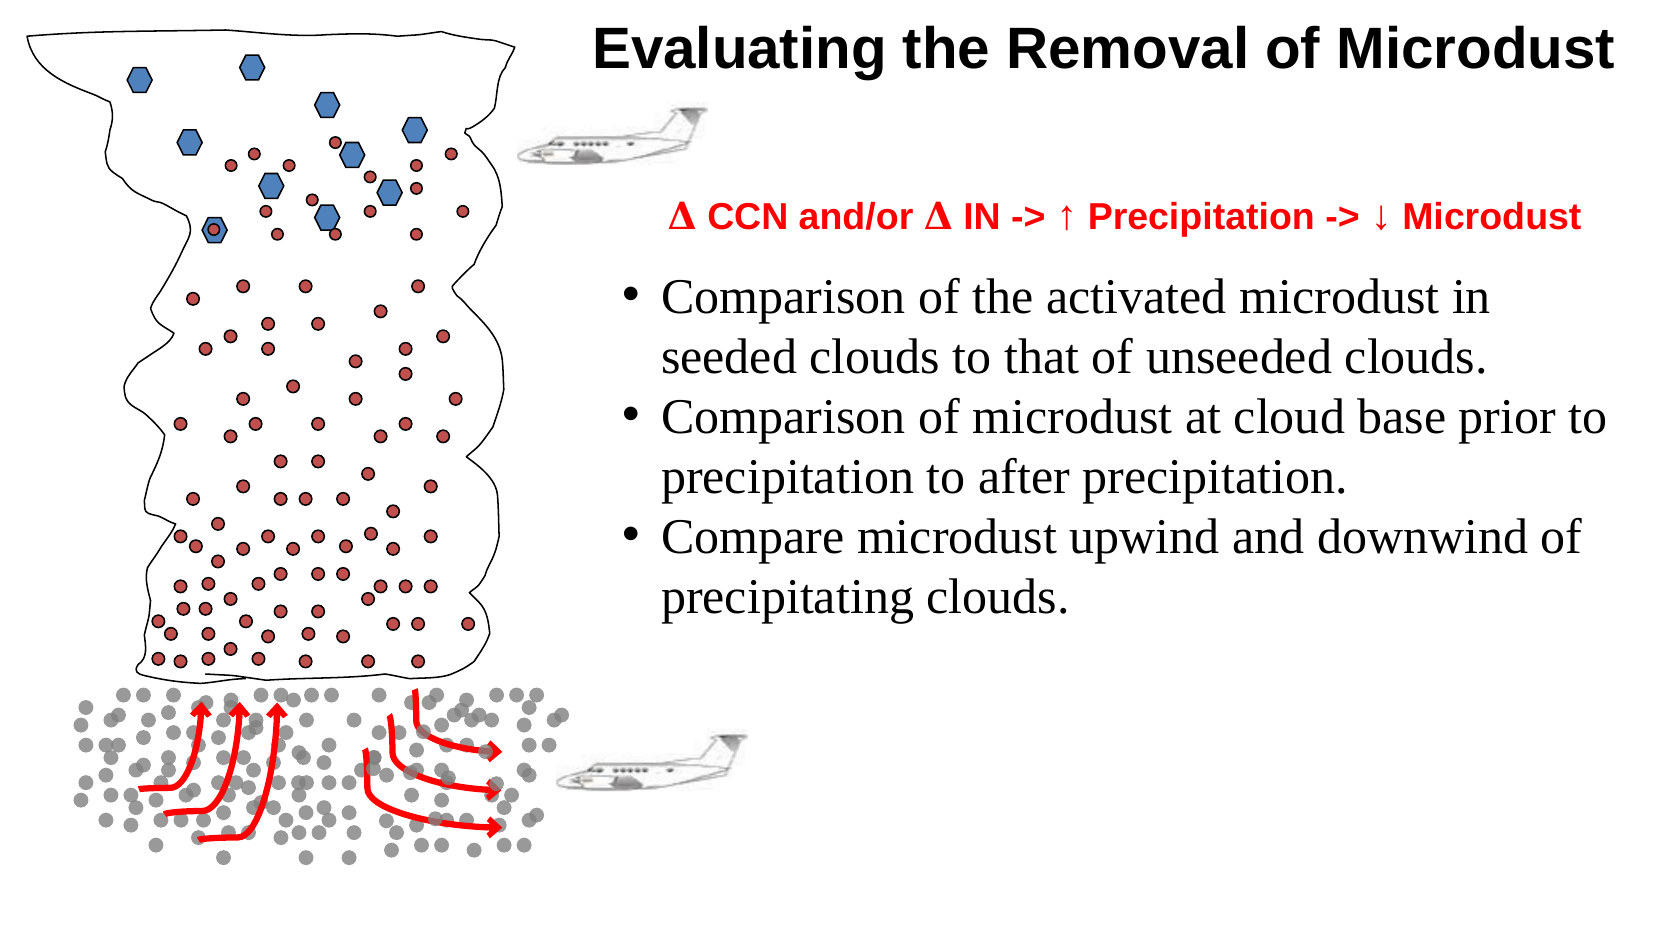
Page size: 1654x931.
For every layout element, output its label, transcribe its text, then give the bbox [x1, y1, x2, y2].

text_box [384, 842, 400, 858]
text_box [186, 492, 200, 506]
text_box [516, 837, 532, 853]
text_box [98, 812, 114, 828]
text_box [123, 817, 139, 833]
text_box [459, 812, 475, 823]
text_box [239, 55, 265, 80]
text_box [521, 737, 537, 753]
text_box [361, 467, 375, 481]
text_box [509, 687, 525, 703]
text_box [199, 602, 212, 616]
text_box [253, 687, 269, 703]
text_box [148, 837, 164, 853]
text_box [386, 542, 400, 556]
text_box [249, 417, 262, 431]
text_box [258, 173, 284, 199]
text_box [166, 687, 182, 703]
text_box [236, 480, 250, 493]
text_box [314, 205, 342, 241]
text_box [152, 652, 165, 666]
text_box [211, 775, 224, 791]
text_box [374, 305, 387, 318]
text_box [224, 430, 237, 443]
text_box [434, 692, 500, 733]
text_box [378, 813, 405, 841]
text_box [314, 92, 340, 118]
text_box [177, 602, 190, 616]
text_box [496, 837, 512, 853]
text_box [211, 555, 225, 568]
text_box [349, 392, 362, 406]
text_box [78, 737, 94, 753]
text_box [224, 330, 237, 343]
text_box [78, 700, 94, 716]
text_box [261, 530, 275, 543]
text_box [103, 787, 119, 803]
text_box [223, 775, 257, 803]
text_box [496, 787, 520, 816]
text_box [374, 430, 387, 443]
text_box [541, 737, 557, 753]
text_box 𝚫 CCN and/or 𝚫 IN -> ↑ Precipitation -> ↓ Microdust [591, 180, 1648, 246]
text_box [399, 342, 412, 356]
text_box [73, 792, 89, 808]
text_box [272, 775, 287, 791]
text_box [365, 750, 395, 783]
text_box [386, 505, 400, 518]
text_box [341, 850, 357, 866]
text_box [399, 580, 412, 593]
text_box [186, 725, 196, 749]
text_box [211, 730, 227, 746]
text_box [78, 775, 94, 791]
text_box [177, 129, 203, 155]
text_box [521, 807, 545, 828]
text_box Comparison of the activated microdust in seeded clouds to that of unseeded clouds. Comparison of microdust at cloud base prior to precipitation to after precipitation. Compare microdust upwind and downwind of precipitating clouds. [607, 256, 1629, 706]
text_box [153, 750, 177, 784]
text_box [424, 580, 438, 593]
text_box [244, 829, 257, 841]
text_box [399, 417, 412, 431]
text_box [395, 725, 407, 741]
text_box [265, 800, 281, 816]
text_box [174, 417, 187, 431]
text_box [216, 692, 239, 728]
text_box [98, 767, 114, 783]
text_box [306, 194, 319, 206]
text_box [278, 812, 294, 828]
text_box [311, 567, 325, 581]
text_box [211, 517, 225, 531]
text_box [304, 687, 320, 703]
text_box [225, 159, 237, 172]
text_box [364, 171, 377, 183]
text_box [115, 687, 131, 703]
text_box [424, 530, 438, 543]
text_box [371, 687, 387, 703]
text_box [410, 159, 423, 172]
text_box [286, 380, 300, 393]
text_box [237, 750, 262, 778]
text_box [173, 815, 189, 828]
text_box [339, 540, 353, 553]
text_box [477, 744, 493, 760]
text_box [202, 217, 228, 243]
text_box [283, 159, 295, 172]
text_box [316, 755, 332, 771]
text_box [246, 795, 261, 816]
text_box [196, 814, 212, 828]
text_box [299, 492, 312, 506]
text_box [273, 830, 289, 846]
text_box [374, 580, 387, 593]
text_box [252, 577, 265, 591]
text_box [410, 228, 423, 241]
text_box [449, 392, 462, 406]
text_box [135, 730, 151, 746]
text_box [148, 792, 164, 808]
text_box [299, 655, 312, 668]
text_box [339, 142, 365, 168]
text_box [291, 825, 307, 841]
text_box [73, 717, 89, 733]
text_box [274, 605, 287, 618]
text_box [178, 782, 202, 803]
text_box [377, 180, 403, 206]
text_box [336, 567, 350, 581]
text_box [311, 317, 325, 331]
text_box [273, 687, 302, 708]
text_box [516, 717, 532, 733]
text_box [311, 605, 325, 618]
text_box [261, 317, 275, 331]
text_box [411, 655, 425, 668]
text_box [457, 205, 469, 218]
text_box [224, 642, 237, 656]
text_box [459, 737, 475, 746]
text_box [461, 617, 475, 631]
text_box [399, 367, 412, 381]
text_box [436, 430, 450, 443]
text_box [299, 280, 312, 293]
text_box [411, 280, 425, 293]
text_box [261, 630, 275, 643]
text_box [274, 567, 287, 581]
text_box [190, 695, 214, 711]
text_box [216, 805, 232, 821]
text_box [424, 480, 438, 493]
text_box [252, 652, 265, 666]
text_box [261, 342, 275, 356]
text_box [202, 577, 215, 591]
text_box [371, 725, 387, 741]
text_box [402, 762, 425, 781]
text_box [152, 615, 165, 628]
text_box [236, 392, 250, 406]
text_box [386, 617, 400, 631]
text_box [236, 280, 250, 293]
text_box [361, 655, 375, 668]
text_box [341, 805, 357, 821]
text_box [274, 492, 287, 506]
text_box [361, 592, 375, 606]
text_box [311, 800, 337, 841]
text_box [409, 820, 425, 833]
text_box [436, 330, 450, 343]
text_box [495, 817, 507, 833]
text_box [364, 205, 377, 218]
text_box [311, 530, 325, 543]
text_box [415, 724, 431, 740]
text_box [174, 580, 187, 593]
text_box [321, 775, 337, 791]
text_box [434, 792, 450, 808]
text_box [402, 117, 428, 143]
text_box [311, 417, 325, 431]
text_box [199, 738, 206, 753]
text_box [421, 687, 445, 711]
text_box [341, 775, 357, 791]
text_box [411, 617, 425, 631]
text_box [164, 627, 178, 641]
text_box [127, 67, 153, 93]
text_box [236, 542, 250, 556]
text_box [153, 812, 169, 828]
text_box [186, 292, 200, 306]
text_box [298, 712, 314, 728]
text_box [271, 228, 284, 241]
text_box [128, 757, 151, 778]
picture [556, 716, 748, 811]
text_box [275, 756, 281, 770]
text_box [135, 687, 151, 703]
text_box [336, 492, 350, 506]
text_box [434, 837, 450, 853]
text_box [241, 825, 248, 832]
text_box [329, 136, 342, 149]
text_box [466, 842, 482, 858]
text_box [302, 627, 315, 641]
text_box [516, 762, 537, 783]
text_box [202, 627, 215, 641]
text_box [286, 542, 300, 556]
text_box [216, 750, 231, 766]
text_box [488, 776, 504, 792]
text_box [202, 652, 215, 666]
text_box [443, 737, 454, 742]
text_box Evaluating the Removal of Microdust [554, 9, 1654, 89]
text_box [427, 811, 455, 827]
text_box [291, 745, 311, 766]
text_box [140, 712, 156, 728]
text_box [346, 825, 362, 841]
text_box [248, 148, 261, 160]
text_box [484, 793, 500, 803]
text_box [160, 705, 176, 721]
text_box [336, 630, 350, 643]
text_box [521, 687, 545, 716]
text_box [166, 725, 182, 741]
text_box [224, 592, 237, 606]
text_box [349, 355, 362, 368]
picture [517, 89, 708, 184]
text_box [409, 742, 425, 758]
text_box [241, 712, 264, 741]
text_box [220, 825, 236, 834]
text_box [98, 737, 126, 766]
text_box [298, 850, 314, 866]
text_box [189, 540, 203, 553]
text_box [260, 205, 272, 218]
text_box [265, 756, 270, 768]
text_box [489, 687, 505, 703]
text_box [439, 745, 453, 753]
text_box [216, 850, 232, 866]
text_box [364, 527, 378, 541]
text_box [434, 762, 456, 786]
text_box [346, 712, 362, 728]
text_box [404, 695, 412, 711]
text_box [174, 530, 187, 543]
text_box [278, 725, 294, 753]
text_box [321, 737, 337, 753]
text_box [199, 342, 212, 356]
text_box [174, 655, 187, 668]
text_box [193, 756, 202, 771]
text_box [291, 775, 314, 803]
text_box [410, 182, 423, 195]
text_box [190, 830, 206, 846]
text_box [123, 787, 144, 816]
text_box [274, 455, 287, 468]
text_box [323, 687, 339, 703]
text_box [546, 707, 570, 728]
text_box [103, 707, 126, 728]
text_box [445, 148, 458, 160]
text_box [440, 787, 451, 791]
text_box [414, 837, 430, 853]
text_box [239, 615, 253, 628]
text_box [354, 762, 364, 778]
text_box [311, 455, 325, 468]
text_box [404, 787, 420, 803]
text_box [298, 805, 314, 821]
